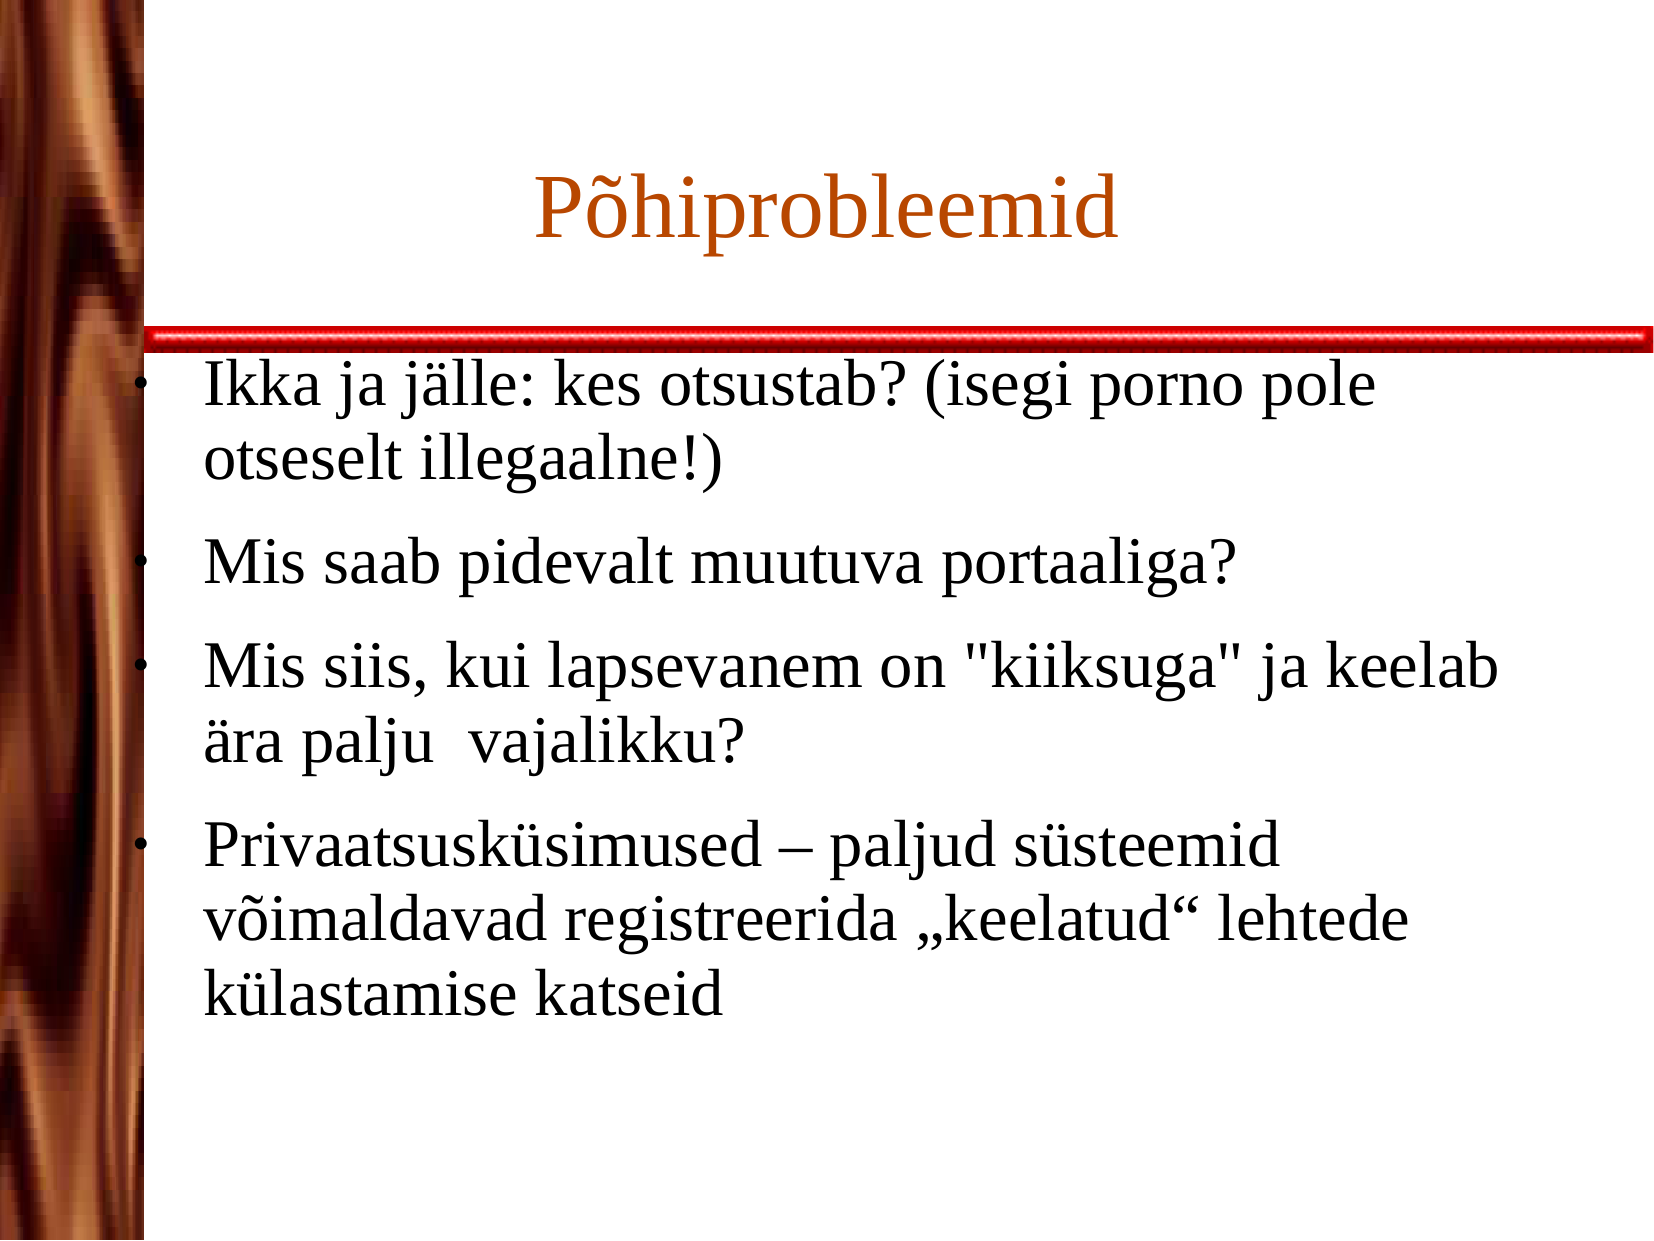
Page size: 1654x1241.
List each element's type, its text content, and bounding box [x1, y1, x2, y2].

list Ikka ja jälle: kes otsustab? (isegi porno pole otseselt illegaalne!) Mis saab pidevalt muutuva portaaliga? Mis siis, kui lapsevanem on "kiiksuga" ja keelab ära palju vajalikku? Privaatsusküsimused – paljud süsteemid võimaldavad registreerida „keelatud“ lehtede külastamise katseid [121, 344, 1534, 1126]
picture [0, 0, 1654, 1240]
title Põhiprobleemid [121, 102, 1534, 310]
